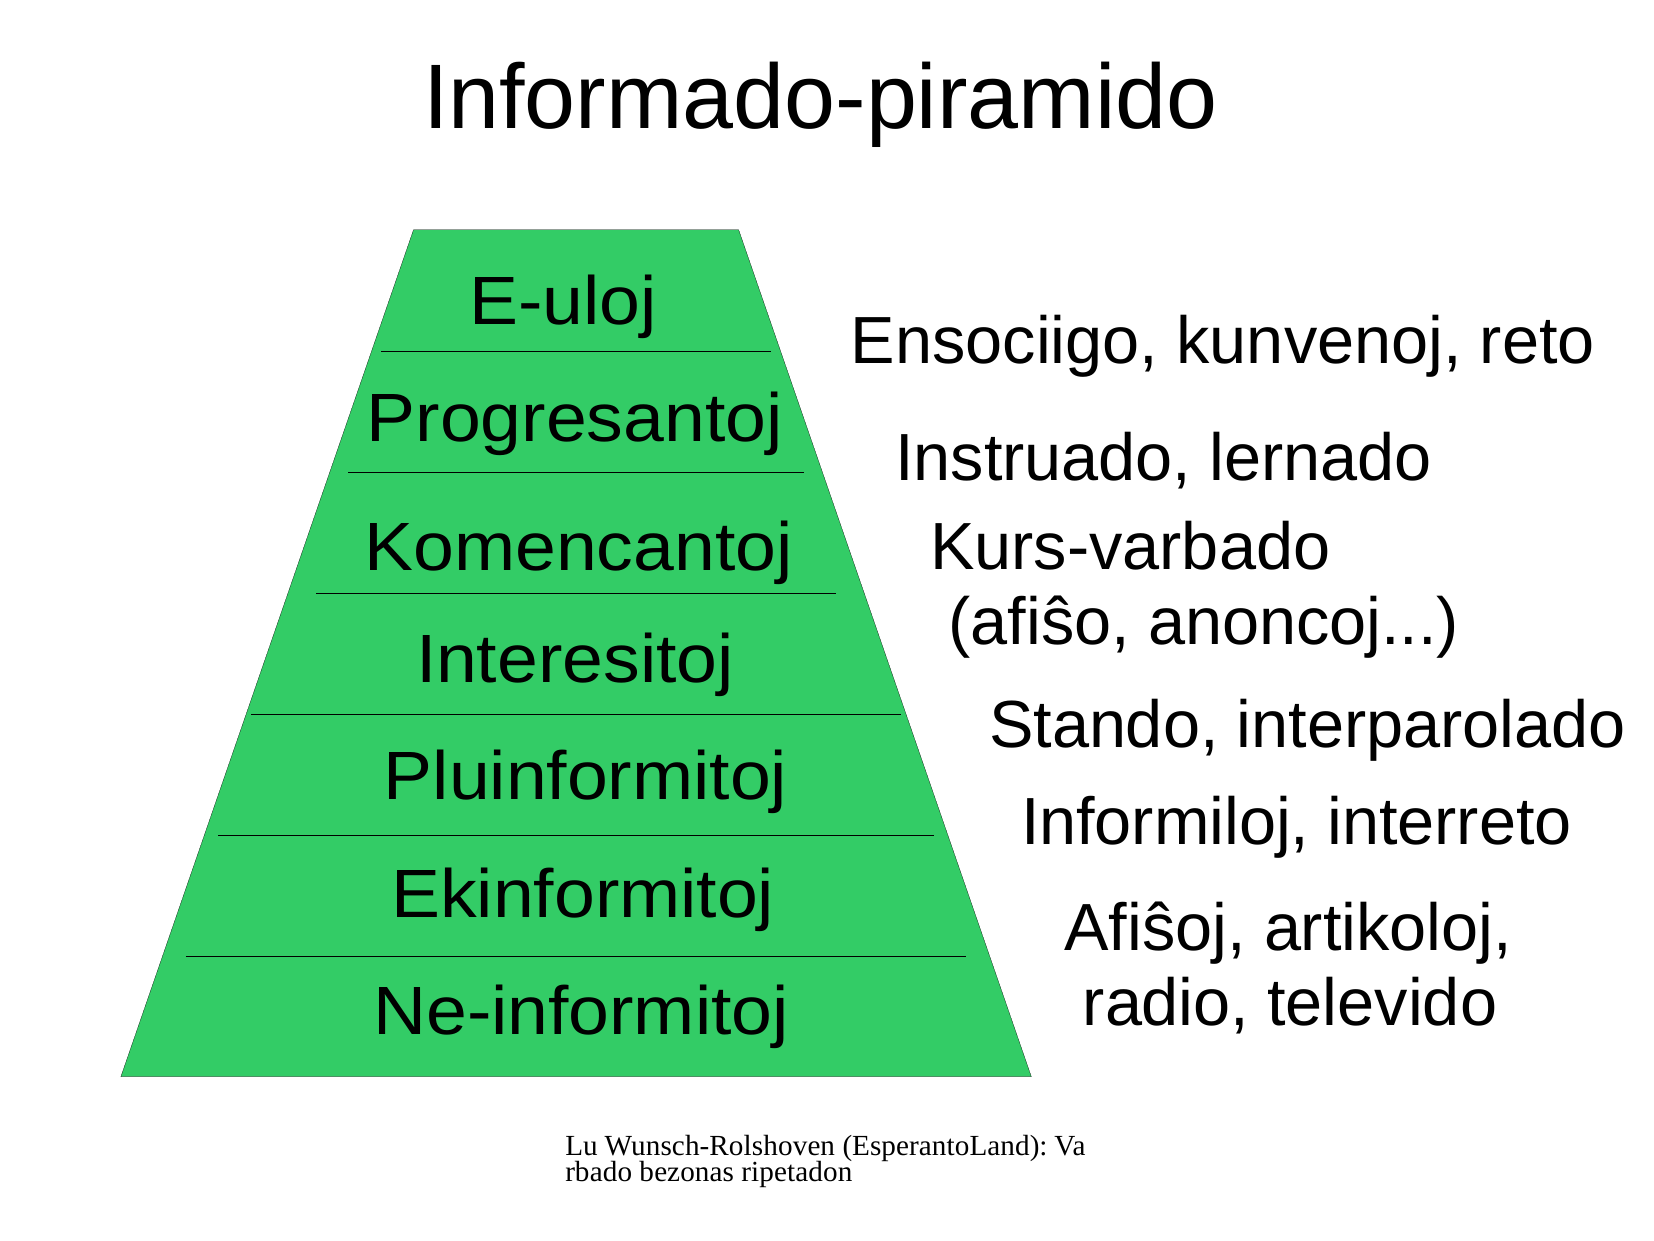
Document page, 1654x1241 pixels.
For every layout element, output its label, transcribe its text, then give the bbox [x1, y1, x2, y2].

text_box Kurs-varbado (afiŝo, anoncoj...) [915, 501, 1477, 667]
title Informado-piramido [76, 45, 1565, 148]
text_box Afiŝoj, artikoloj, radio, televido [1049, 882, 1611, 1048]
text_box Stando, interparolado [974, 679, 1654, 769]
chart [99, 206, 1047, 1086]
text_box Informiloj, interreto [1006, 776, 1588, 867]
text_box Ensociigo, kunvenoj, reto [836, 295, 1611, 385]
text_box Instruado, lernado [880, 412, 1447, 502]
